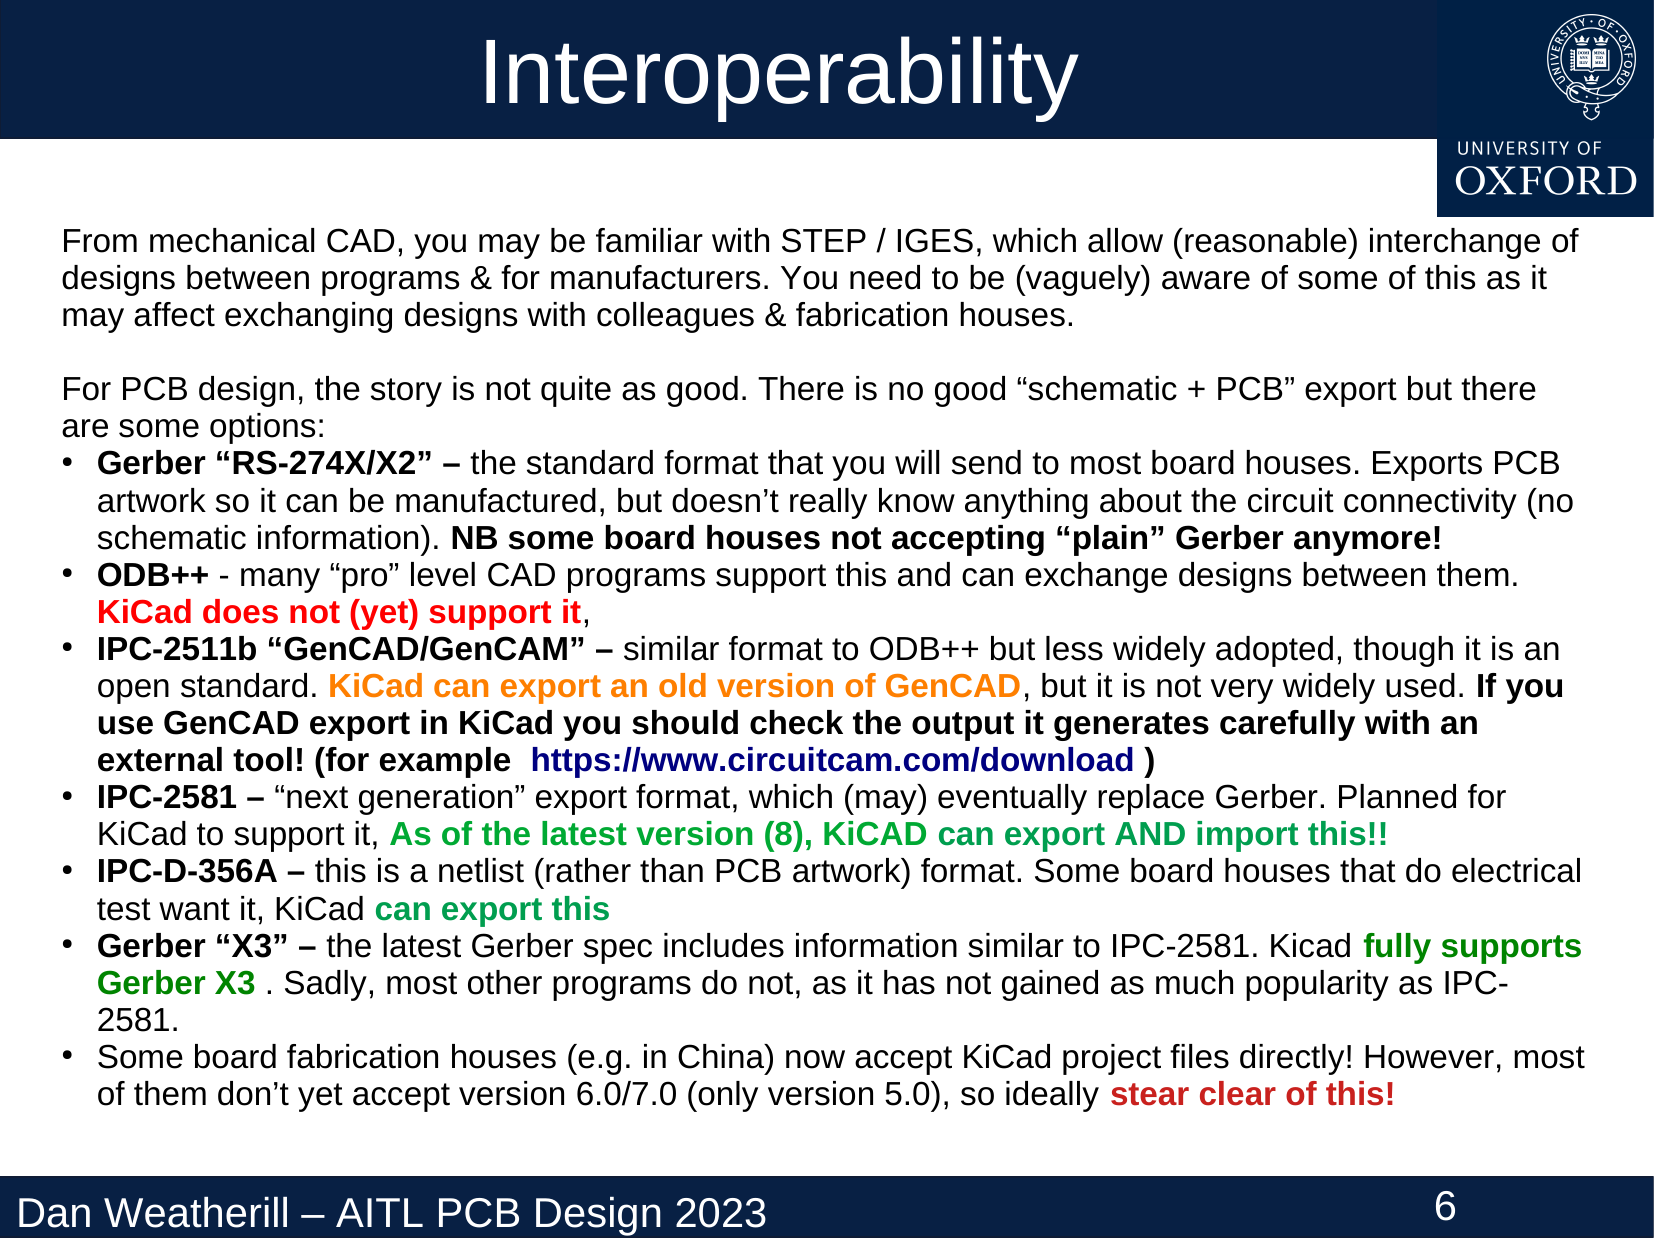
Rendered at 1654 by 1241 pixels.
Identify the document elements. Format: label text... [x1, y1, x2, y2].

title Interoperability [35, 0, 1524, 177]
text_box From mechanical CAD, you may be familiar with STEP / IGES, which allow (reasonable) interchange of designs between programs & for manufacturers. You need to be (vaguely) aware of some of this as it may affect exchanging designs with colleagues & fabrication houses. For PCB design, the story is not quite as good. There is no good “schematic + PCB” export but there are some options: Gerber “RS-274X/X2” – the standard format that you will send to most board houses. Exports PCB artwork so it can be manufactured, but doesn’t really know anything about the circuit connectivity (no schematic information). NB some board houses not accepting “plain” Gerber anymore! ODB++ - many “pro” level CAD programs support this and can exchange designs between them. KiCad does not (yet) support it, IPC-2511b “GenCAD/GenCAM” – similar format to ODB++ but less widely adopted, though it is an open standard. KiCad can export an old version of GenCAD, but it is not very widely used. If you use GenCAD export in KiCad you should check the output it generates carefully with an external tool! (for example https://www.circuitcam.com/download ) IPC-2581 – “next generation” export format, which (may) eventually replace Gerber. Planned for KiCad to support it, As of the latest version (8), KiCAD can export AND import this!! IPC-D-356A – this is a netlist (rather than PCB artwork) format. Some board houses that do electrical test want it, KiCad can export this Gerber “X3” – the latest Gerber spec includes information similar to IPC-2581. Kicad fully supports Gerber X3 . Sadly, most other programs do not, as it has not gained as much popularity as IPC-2581. Some board fabrication houses (e.g. in China) now accept KiCad project files directly! However, most of them don’t yet accept version 6.0/7.0 (only version 5.0), so ideally stear clear of this! [46, 215, 1607, 1158]
picture [1437, 0, 1654, 217]
